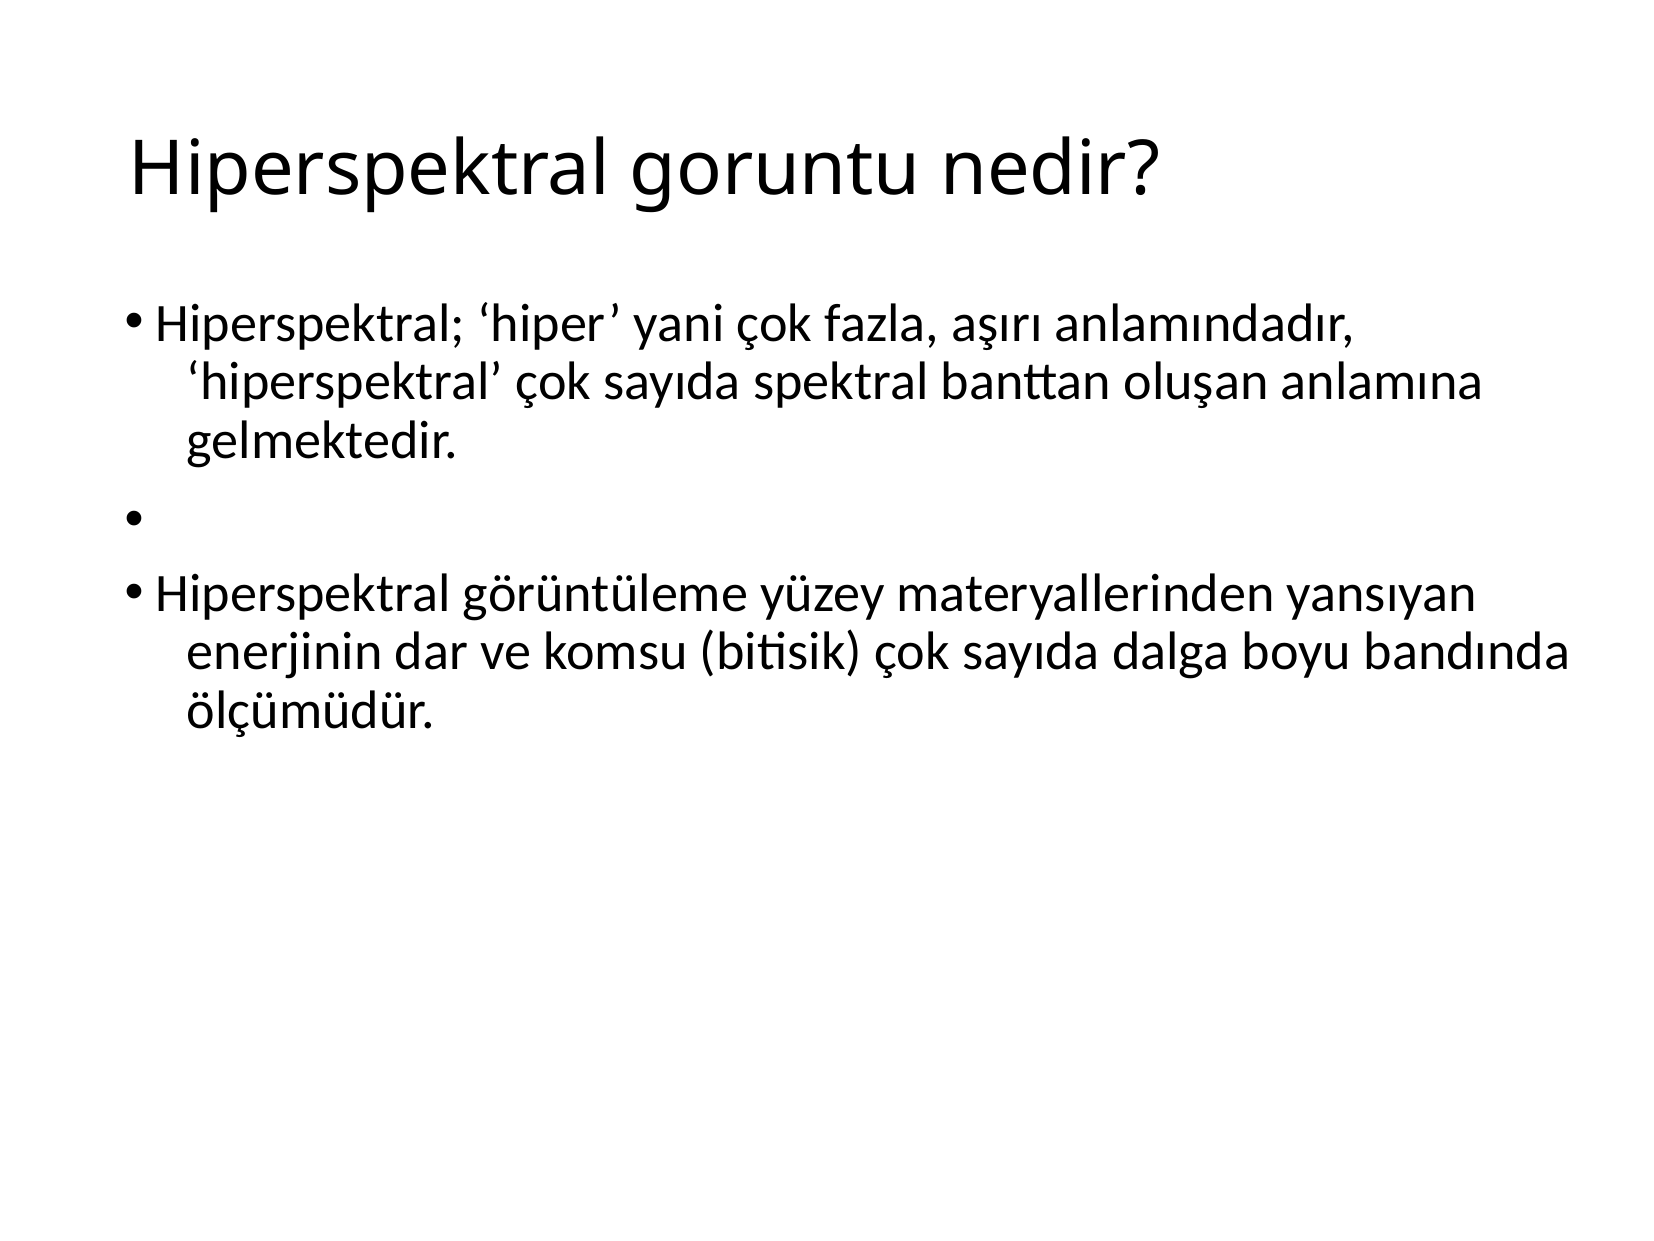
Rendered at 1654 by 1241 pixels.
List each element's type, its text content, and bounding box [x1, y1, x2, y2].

title Hiperspektral goruntu nedir? [113, 76, 1300, 264]
list Hiperspektral; ‘hiper’ yani çok fazla, aşırı anlamındadır, ‘hiperspektral’ çok sayıda spektral banttan oluşan anlamına gelmektedir. Hiperspektral görüntüleme yüzey materyallerinden yansıyan enerjinin dar ve komsu (bitisik) çok sayıda dalga boyu bandında ölçümüdür. [109, 286, 1603, 1178]
